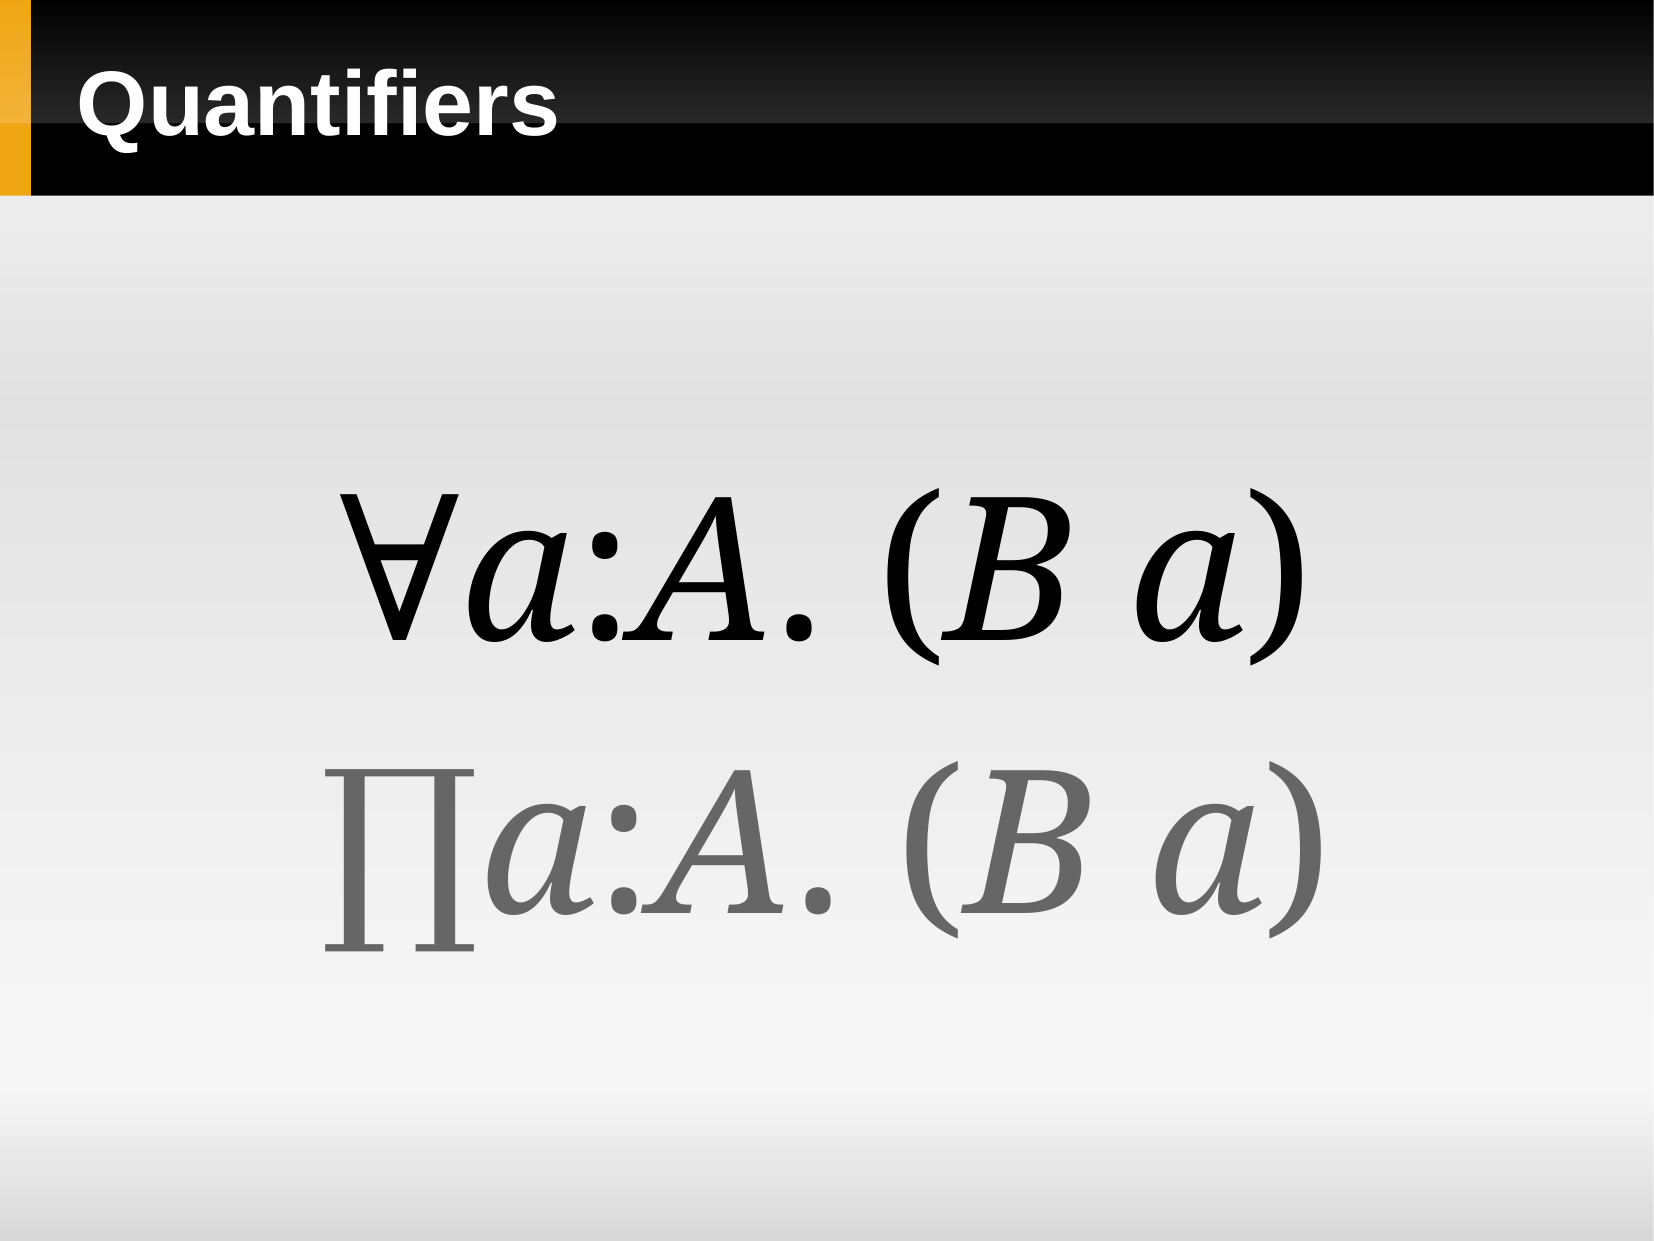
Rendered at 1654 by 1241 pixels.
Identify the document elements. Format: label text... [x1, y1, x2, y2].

subtitle ∀a:A. (B a) ∏a:A. (B a) [82, 297, 1571, 1102]
title Quantifiers [76, 0, 1565, 208]
picture [0, 0, 1654, 1241]
